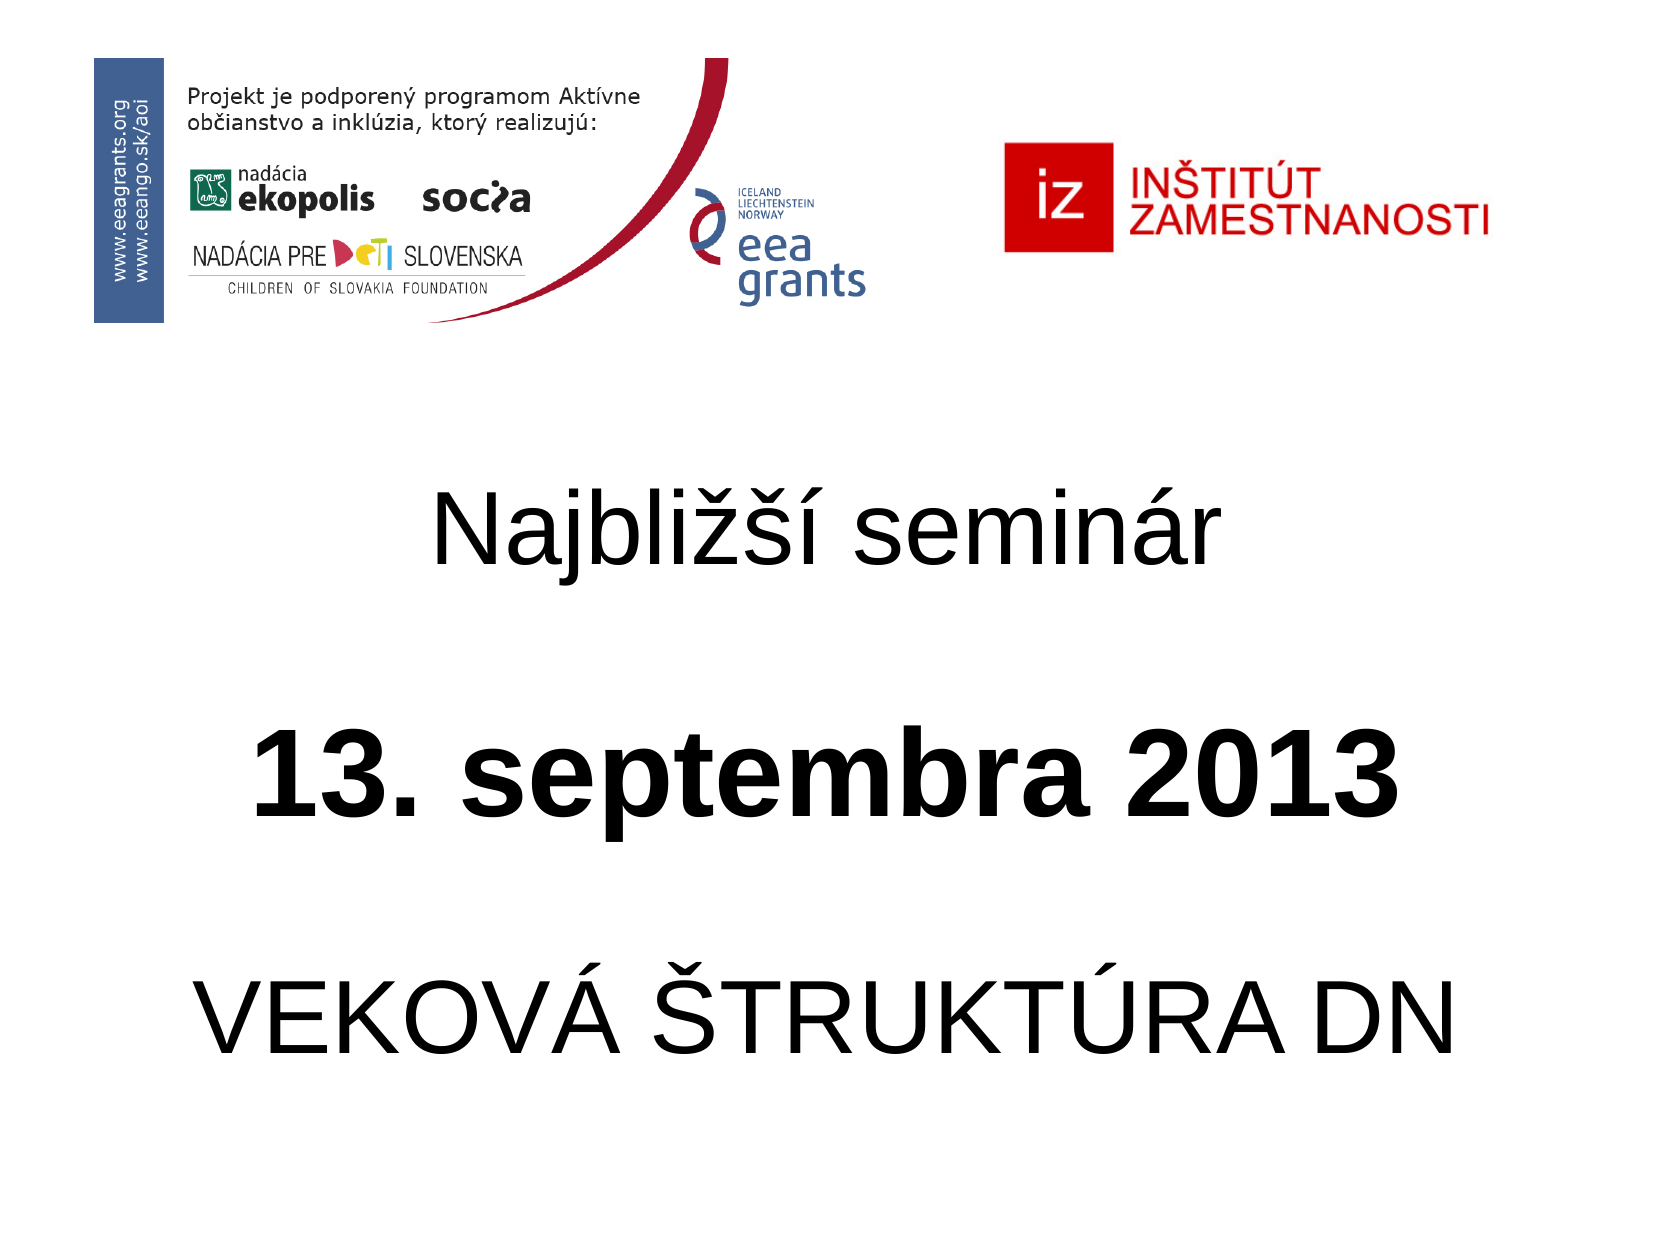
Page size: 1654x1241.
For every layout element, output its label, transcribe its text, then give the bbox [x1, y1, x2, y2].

picture [94, 58, 887, 324]
picture [944, 47, 1548, 343]
subtitle Najbližší seminár 13. septembra 2013 VEKOVÁ ŠTRUKTÚRA DN [82, 413, 1571, 1133]
